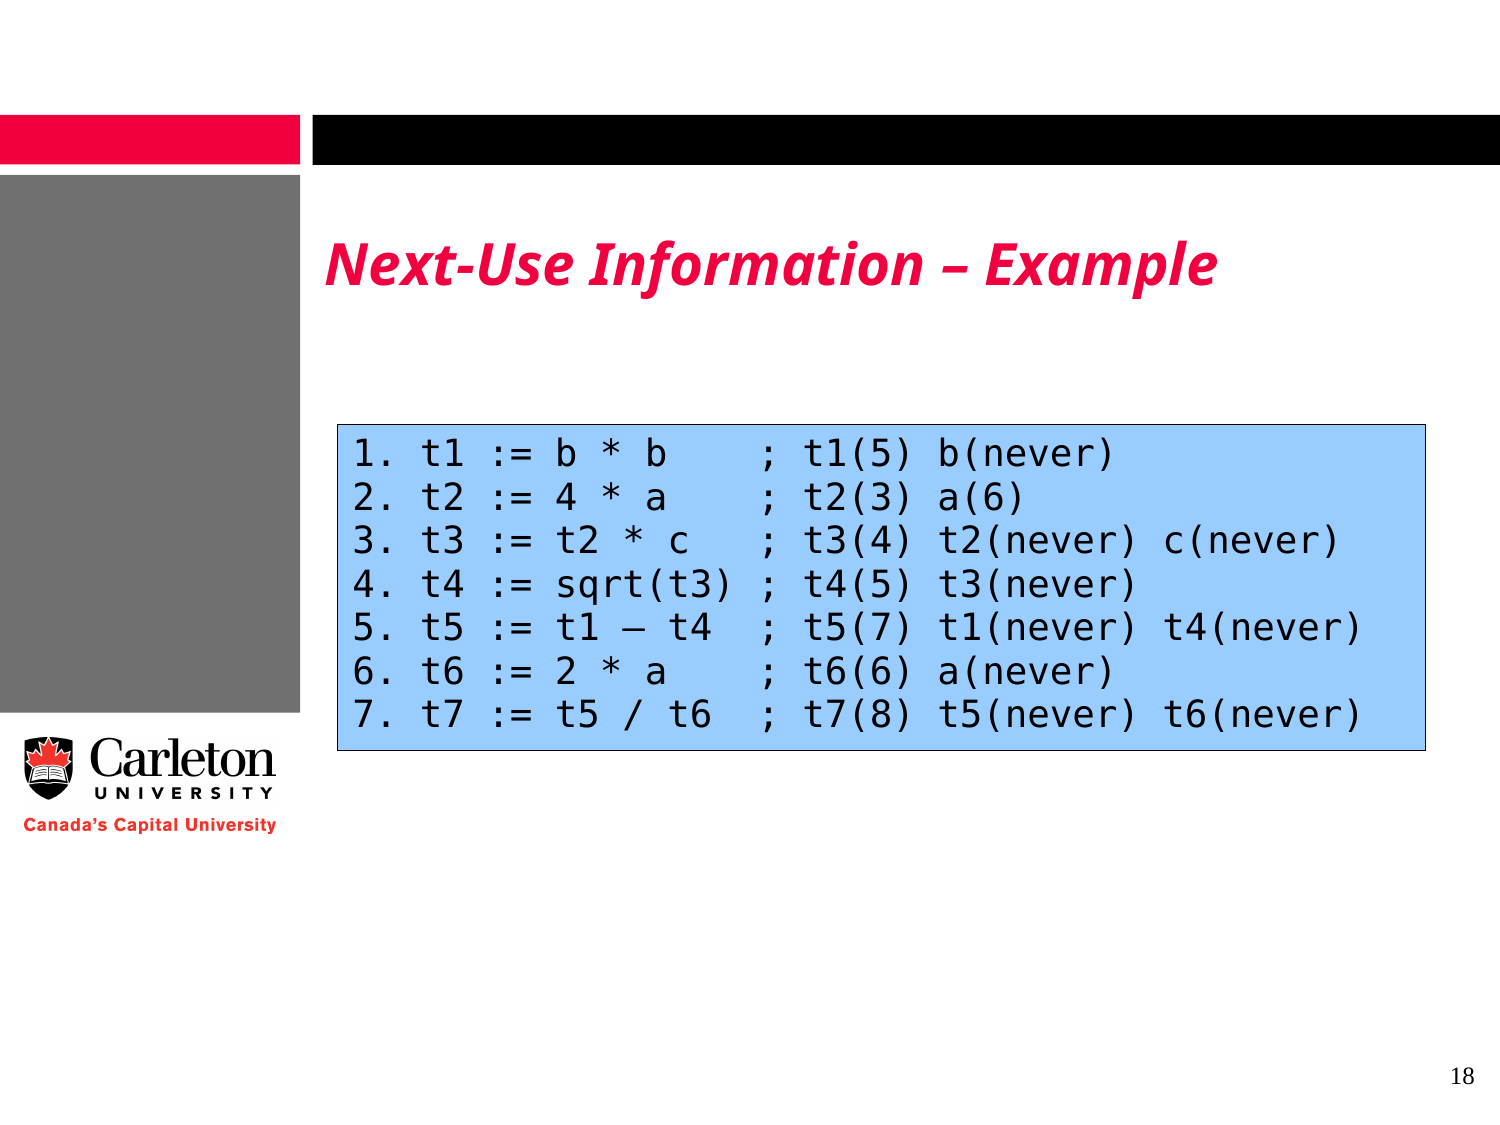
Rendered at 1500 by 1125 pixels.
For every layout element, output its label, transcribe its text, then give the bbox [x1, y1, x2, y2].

title Next-Use Information – Example [324, 187, 1450, 324]
text_box 1. t1 := b * b ; t1(5) b(never) 2. t2 := 4 * a ; t2(3) a(6) 3. t3 := t2 * c ; t3(4) t2(never) c(never) 4. t4 := sqrt(t3) ; t4(5) t3(never) 5. t5 := t1 – t4 ; t5(7) t1(never) t4(never) 6. t6 := 2 * a ; t6(6) a(never) 7. t7 := t5 / t6 ; t7(8) t5(never) t6(never) [337, 424, 1426, 751]
list [324, 324, 1450, 1036]
picture [24, 737, 276, 834]
